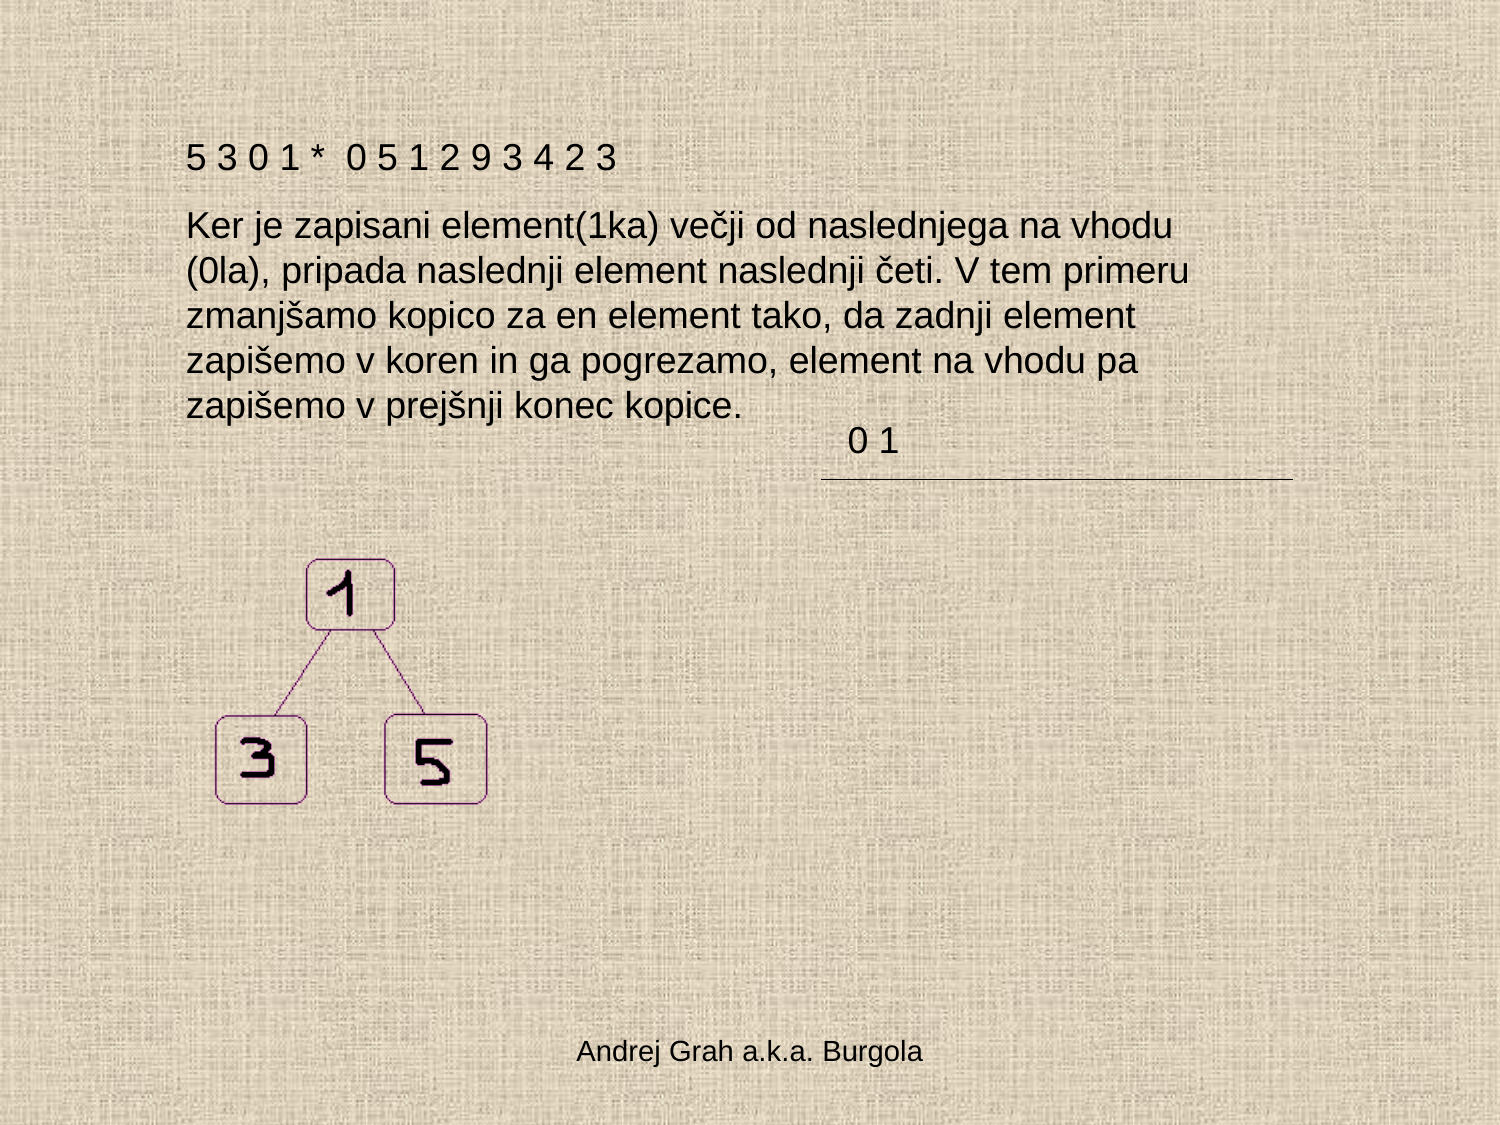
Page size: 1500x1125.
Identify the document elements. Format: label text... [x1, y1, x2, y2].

text_box 5 3 0 1 * 0 5 1 2 9 3 4 2 3 Ker je zapisani element(1ka) večji od naslednjega na vhodu (0la), pripada naslednji element naslednji četi. V tem primeru zmanjšamo kopico za en element tako, da zadnji element zapišemo v koren in ga pogrezamo, element na vhodu pa zapišemo v prejšnji konec kopice. [171, 125, 1235, 435]
text_box Andrej Grah a.k.a. Burgola [512, 1024, 988, 1103]
text_box 0 1 [832, 408, 1258, 470]
picture [0, 0, 1500, 1125]
